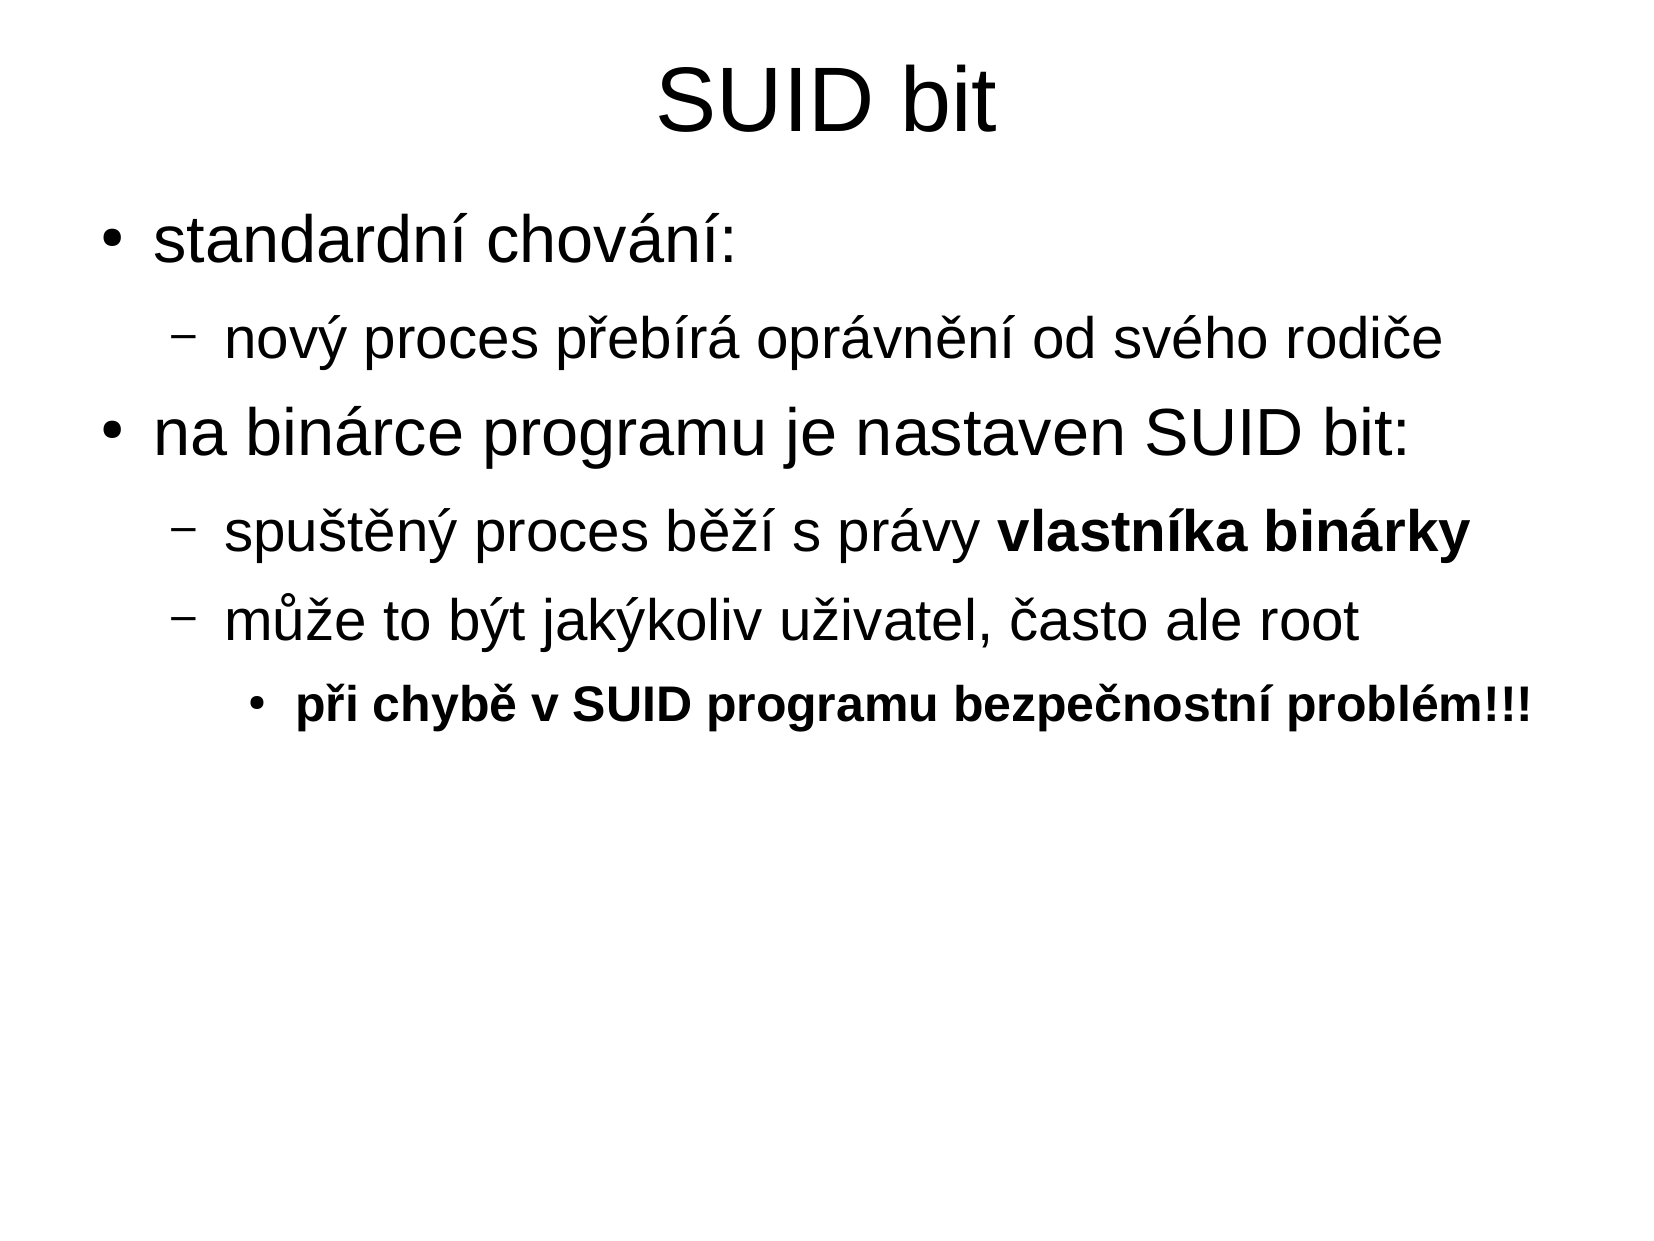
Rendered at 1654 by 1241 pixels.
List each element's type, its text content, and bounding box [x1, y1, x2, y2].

title SUID bit [82, 3, 1571, 196]
list standardní chování: nový proces přebírá oprávnění od svého rodiče na binárce programu je nastaven SUID bit: spuštěný proces běží s právy vlastníka binárky může to být jakýkoliv uživatel, často ale root při chybě v SUID programu bezpečnostní problém!!! [82, 201, 1571, 1006]
